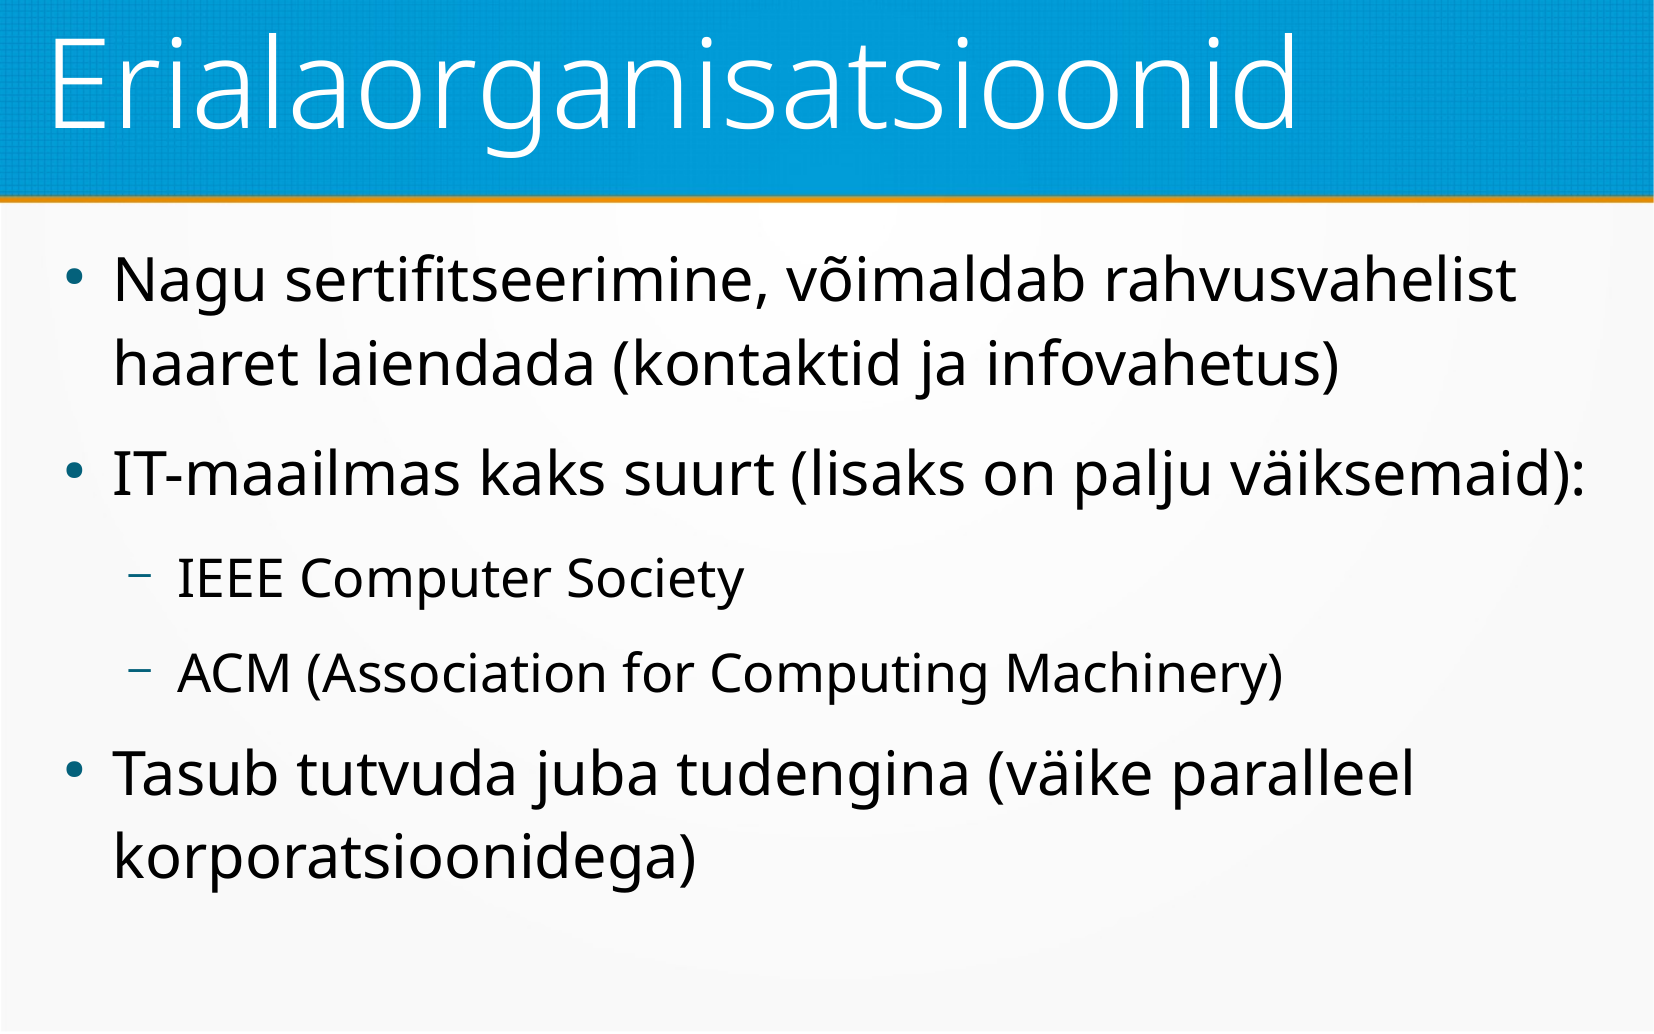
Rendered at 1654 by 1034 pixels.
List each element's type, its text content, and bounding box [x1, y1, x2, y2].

picture [0, 195, 1654, 1034]
title Erialaorganisatsioonid [43, 0, 1619, 166]
list Nagu sertifitseerimine, võimaldab rahvusvahelist haaret laiendada (kontaktid ja infovahetus) IT-maailmas kaks suurt (lisaks on palju väiksemaid): IEEE Computer Society ACM (Association for Computing Machinery) Tasub tutvuda juba tudengina (väike paralleel korporatsioonidega) [47, 236, 1607, 1002]
